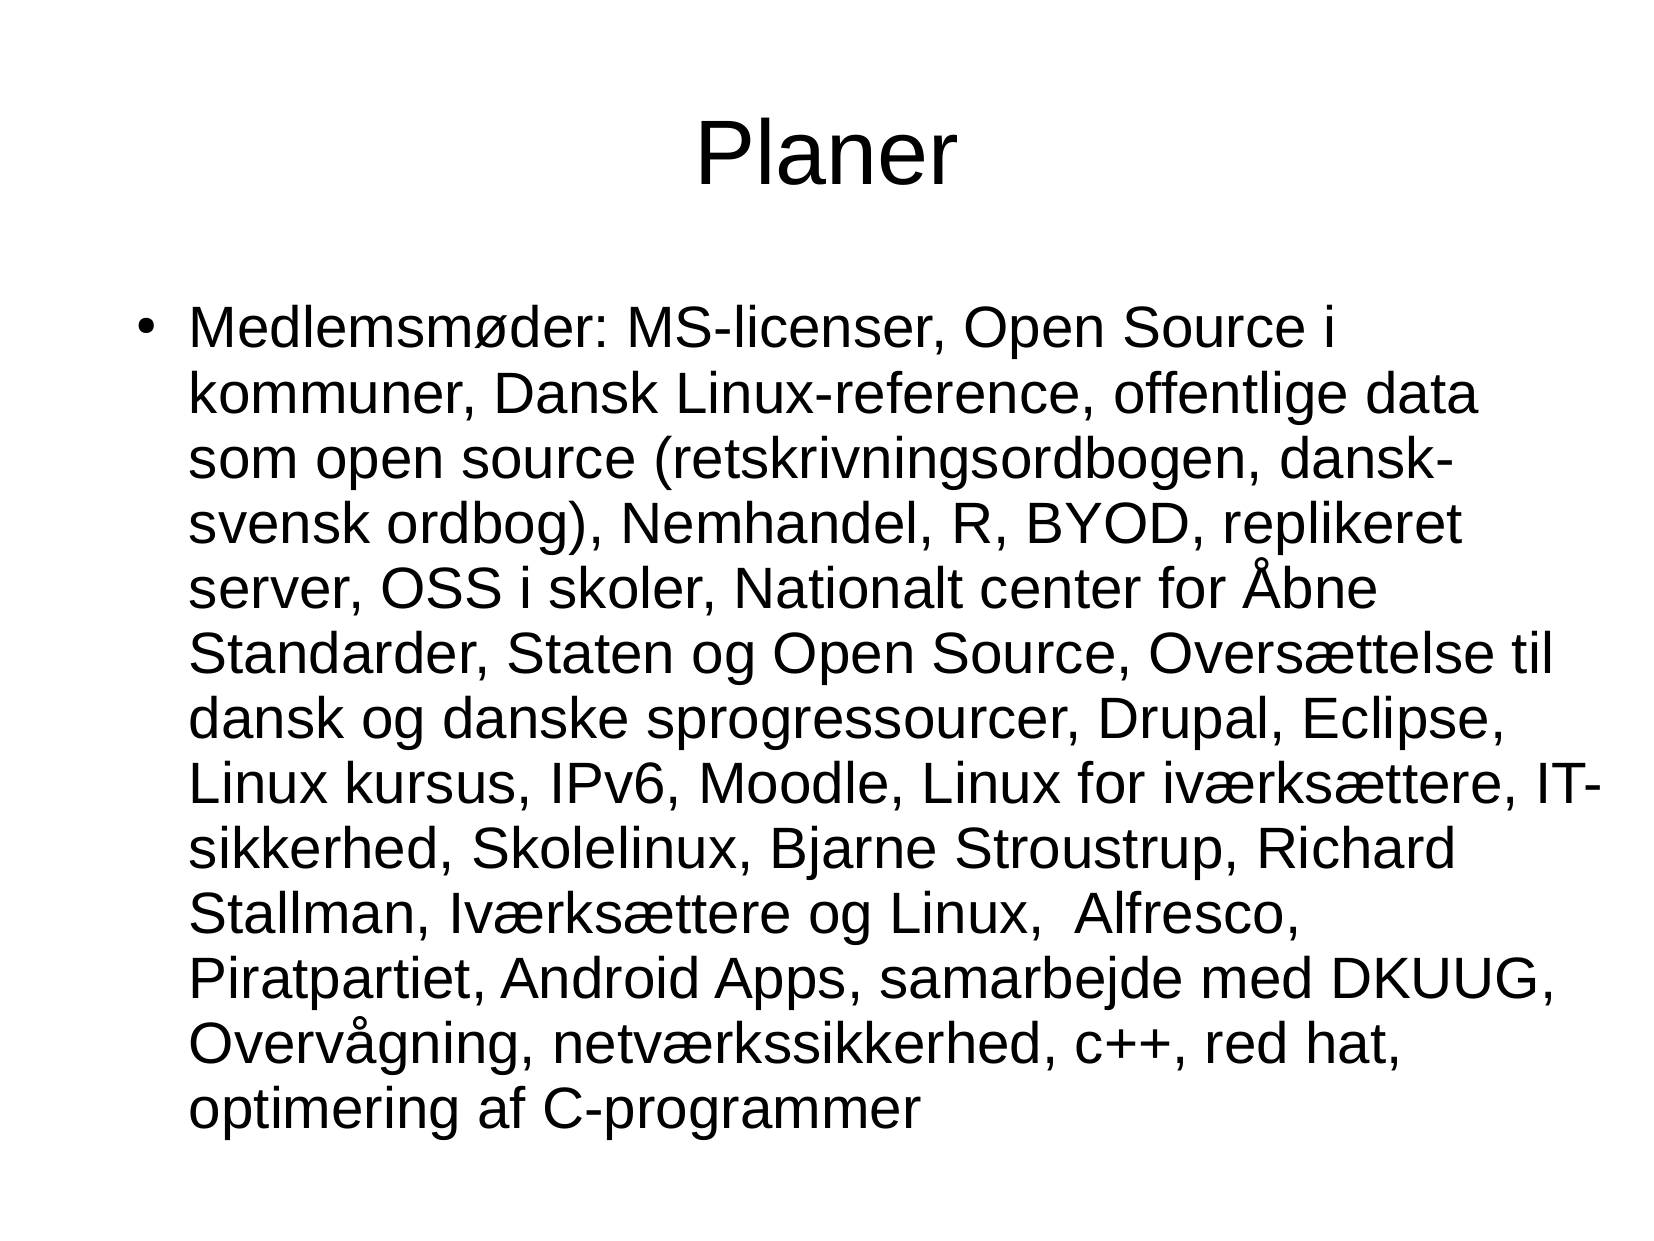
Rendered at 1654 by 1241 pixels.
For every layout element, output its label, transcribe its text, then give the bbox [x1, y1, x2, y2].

title Planer [82, 56, 1571, 250]
list Medlemsmøder: MS-licenser, Open Source i kommuner, Dansk Linux-reference, offentlige data som open source (retskrivningsordbogen, dansk-svensk ordbog), Nemhandel, R, BYOD, replikeret server, OSS i skoler, Nationalt center for Åbne Standarder, Staten og Open Source, Oversættelse til dansk og danske sprogressourcer, Drupal, Eclipse, Linux kursus, IPv6, Moodle, Linux for iværksættere, IT-sikkerhed, Skolelinux, Bjarne Stroustrup, Richard Stallman, Iværksættere og Linux, Alfresco, Piratpartiet, Android Apps, samarbejde med DKUUG, Overvågning, netværkssikkerhed, c++, red hat, optimering af C-programmer [118, 295, 1607, 1241]
